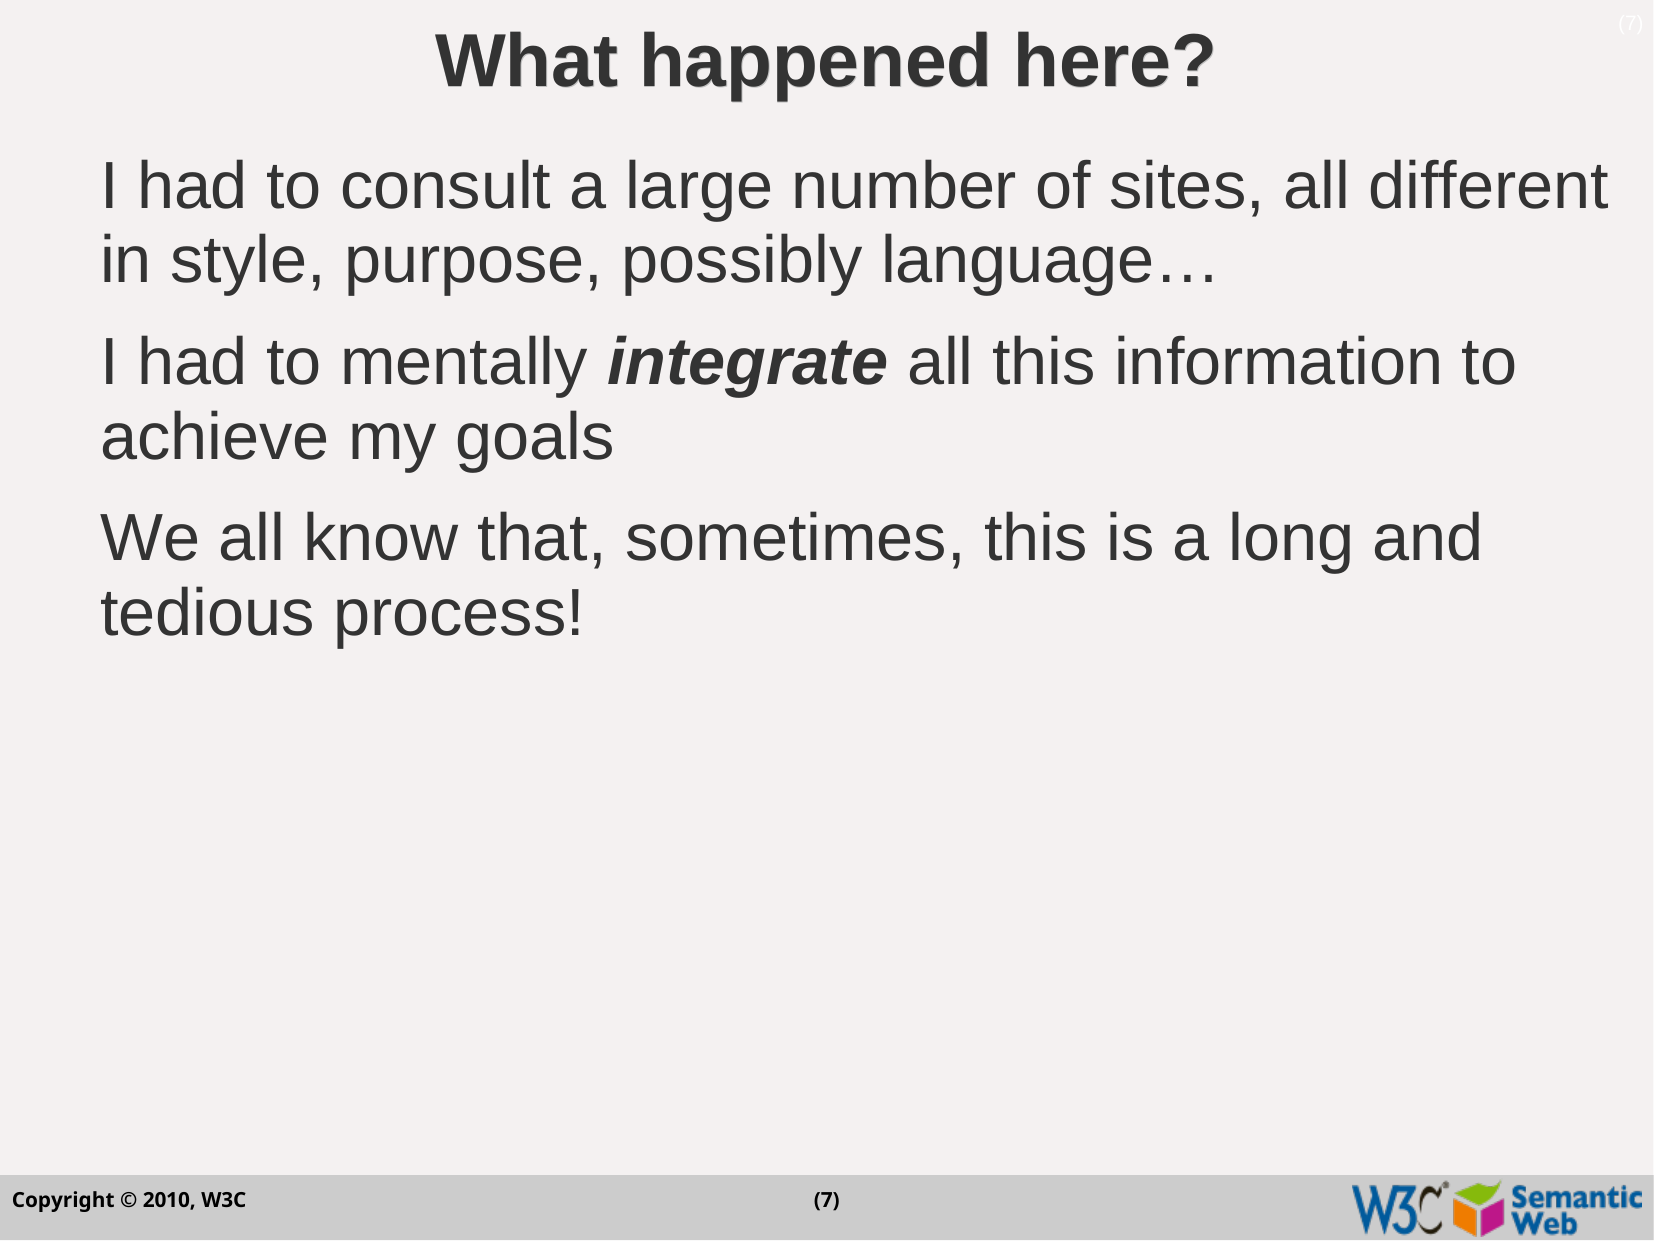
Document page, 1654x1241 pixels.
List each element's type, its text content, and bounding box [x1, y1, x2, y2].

title What happened here? [0, 0, 1654, 119]
picture [1352, 1178, 1642, 1237]
list I had to consult a large number of sites, all different in style, purpose, possibly language… I had to mentally integrate all this information to achieve my goals We all know that, sometimes, this is a long and tedious process! [29, 147, 1624, 1134]
